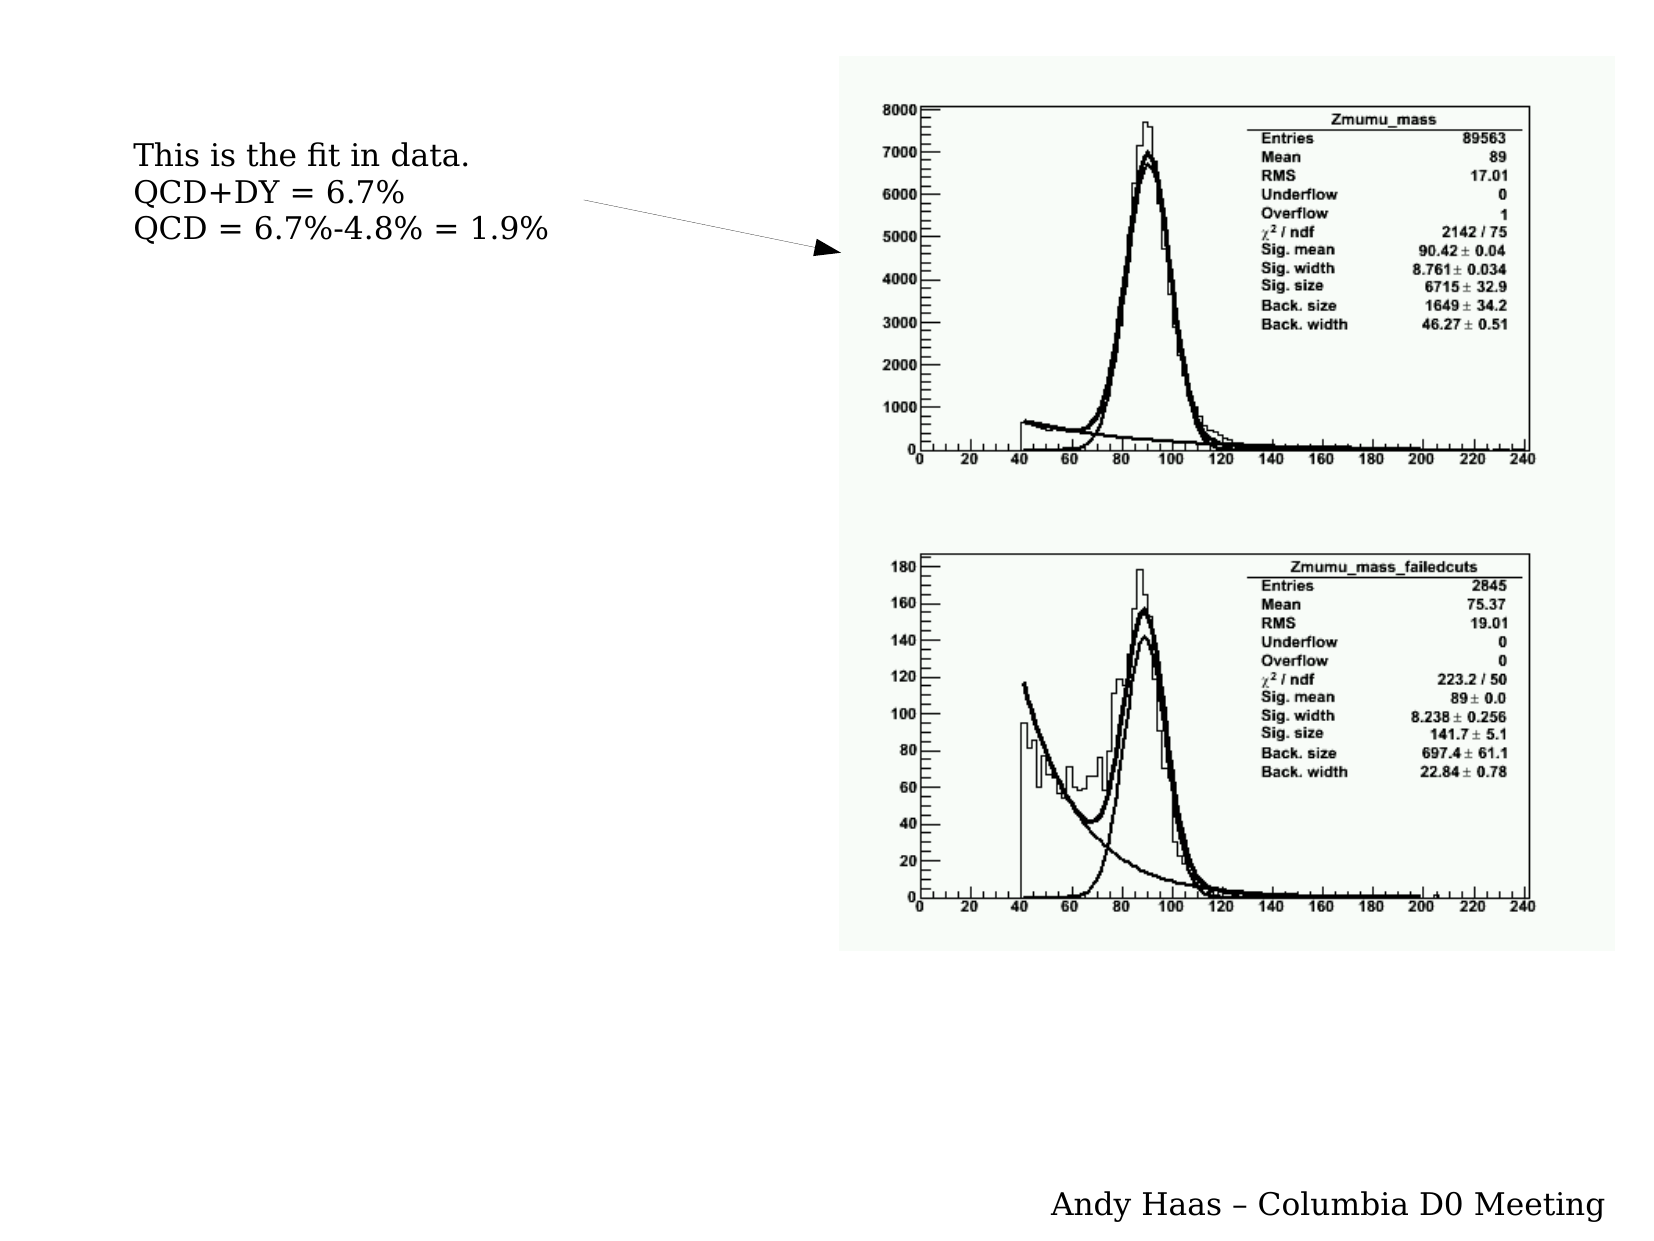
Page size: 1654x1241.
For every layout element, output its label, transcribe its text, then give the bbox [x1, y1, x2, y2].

text_box This is the fit in data. QCD+DY = 6.7% QCD = 6.7%-4.8% = 1.9% [133, 137, 551, 247]
picture [839, 56, 1615, 951]
